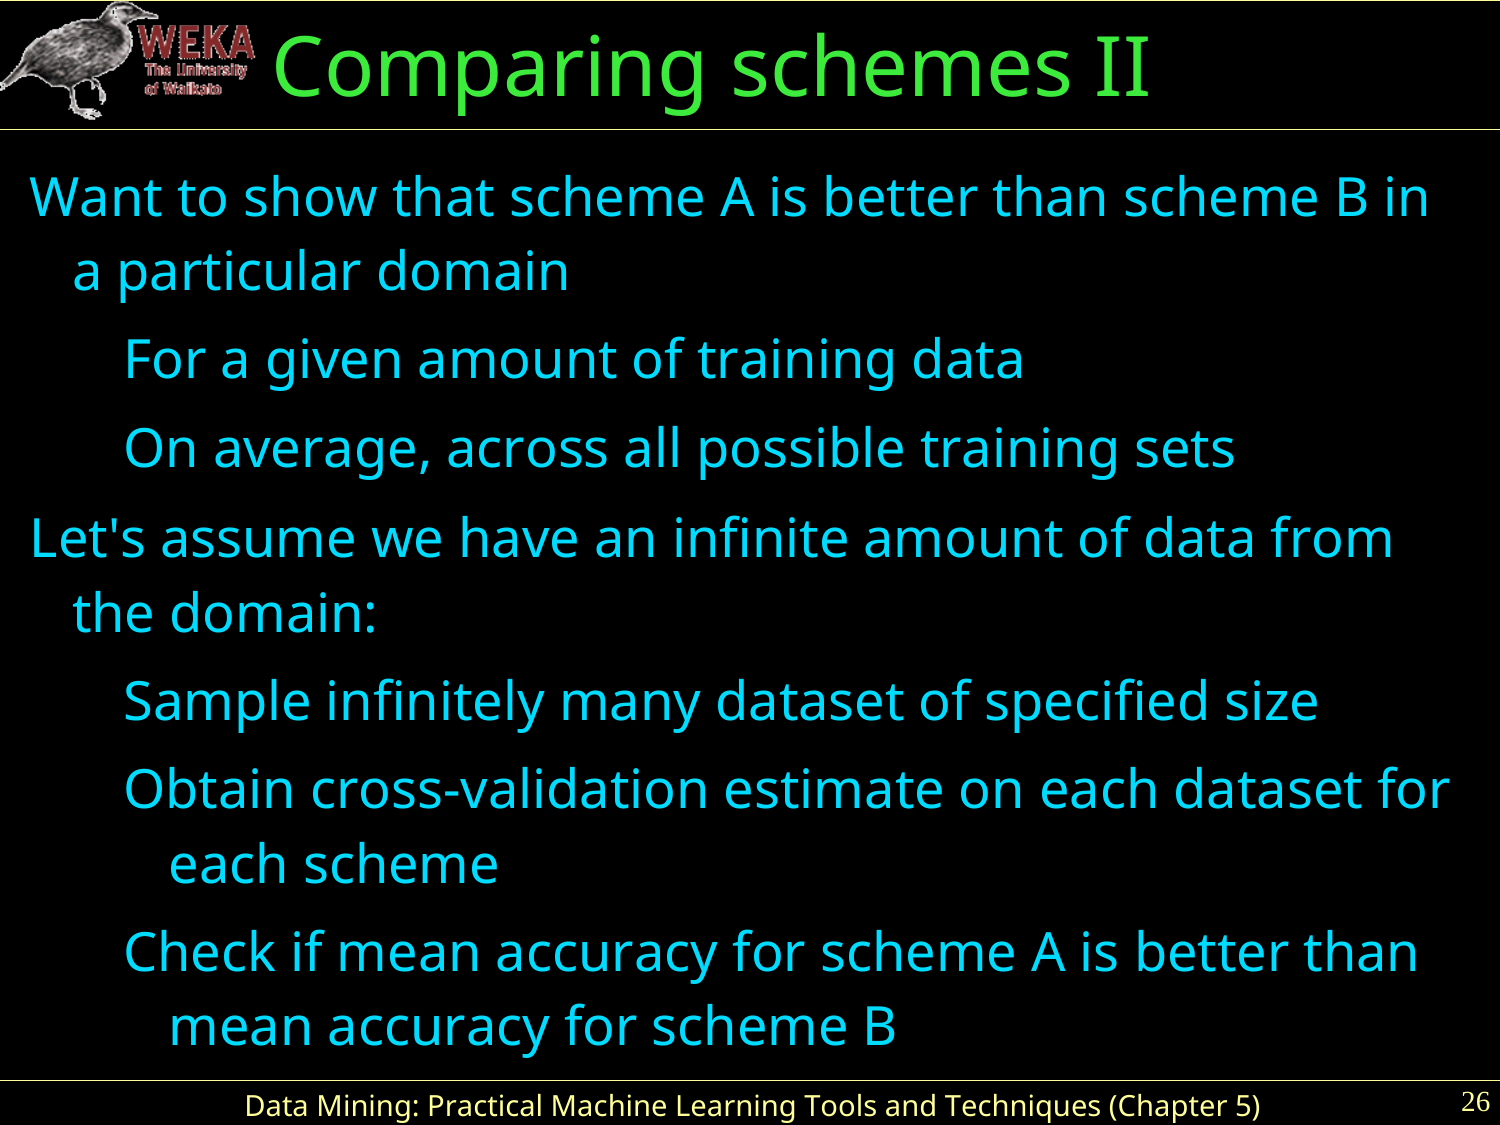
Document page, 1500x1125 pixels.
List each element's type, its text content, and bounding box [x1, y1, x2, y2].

list Want to show that scheme A is better than scheme B in a particular domain For a given amount of training data On average, across all possible training sets Let's assume we have an infinite amount of data from the domain: Sample infinitely many dataset of specified size Obtain cross-validation estimate on each dataset for each scheme Check if mean accuracy for scheme A is better than mean accuracy for scheme B [29, 158, 1477, 1074]
picture [0, 1, 266, 129]
title Comparing schemes II [295, 0, 1486, 159]
